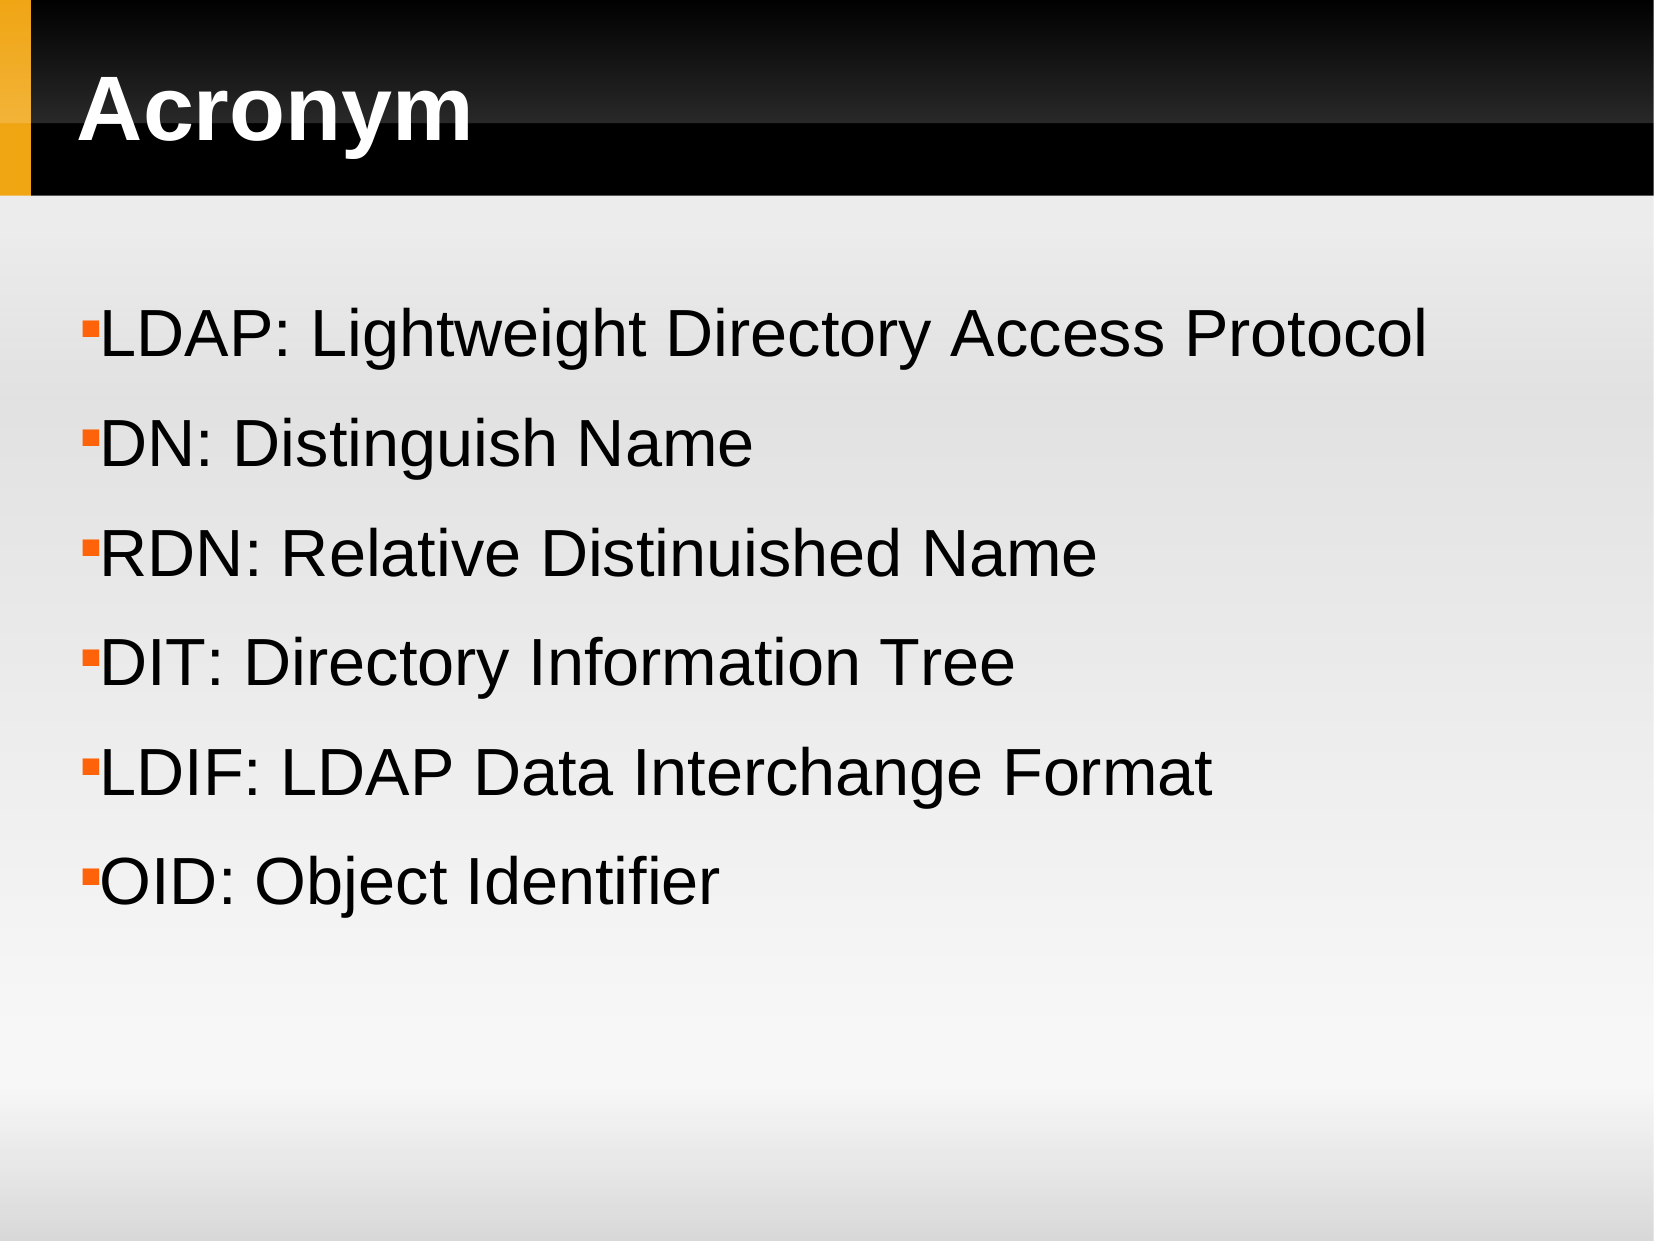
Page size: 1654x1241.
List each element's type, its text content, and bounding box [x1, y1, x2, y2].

list LDAP: Lightweight Directory Access Protocol DN: Distinguish Name RDN: Relative Distinuished Name DIT: Directory Information Tree LDIF: LDAP Data Interchange Format OID: Object Identifier [82, 290, 1571, 1094]
title Acronym [76, 7, 1565, 200]
